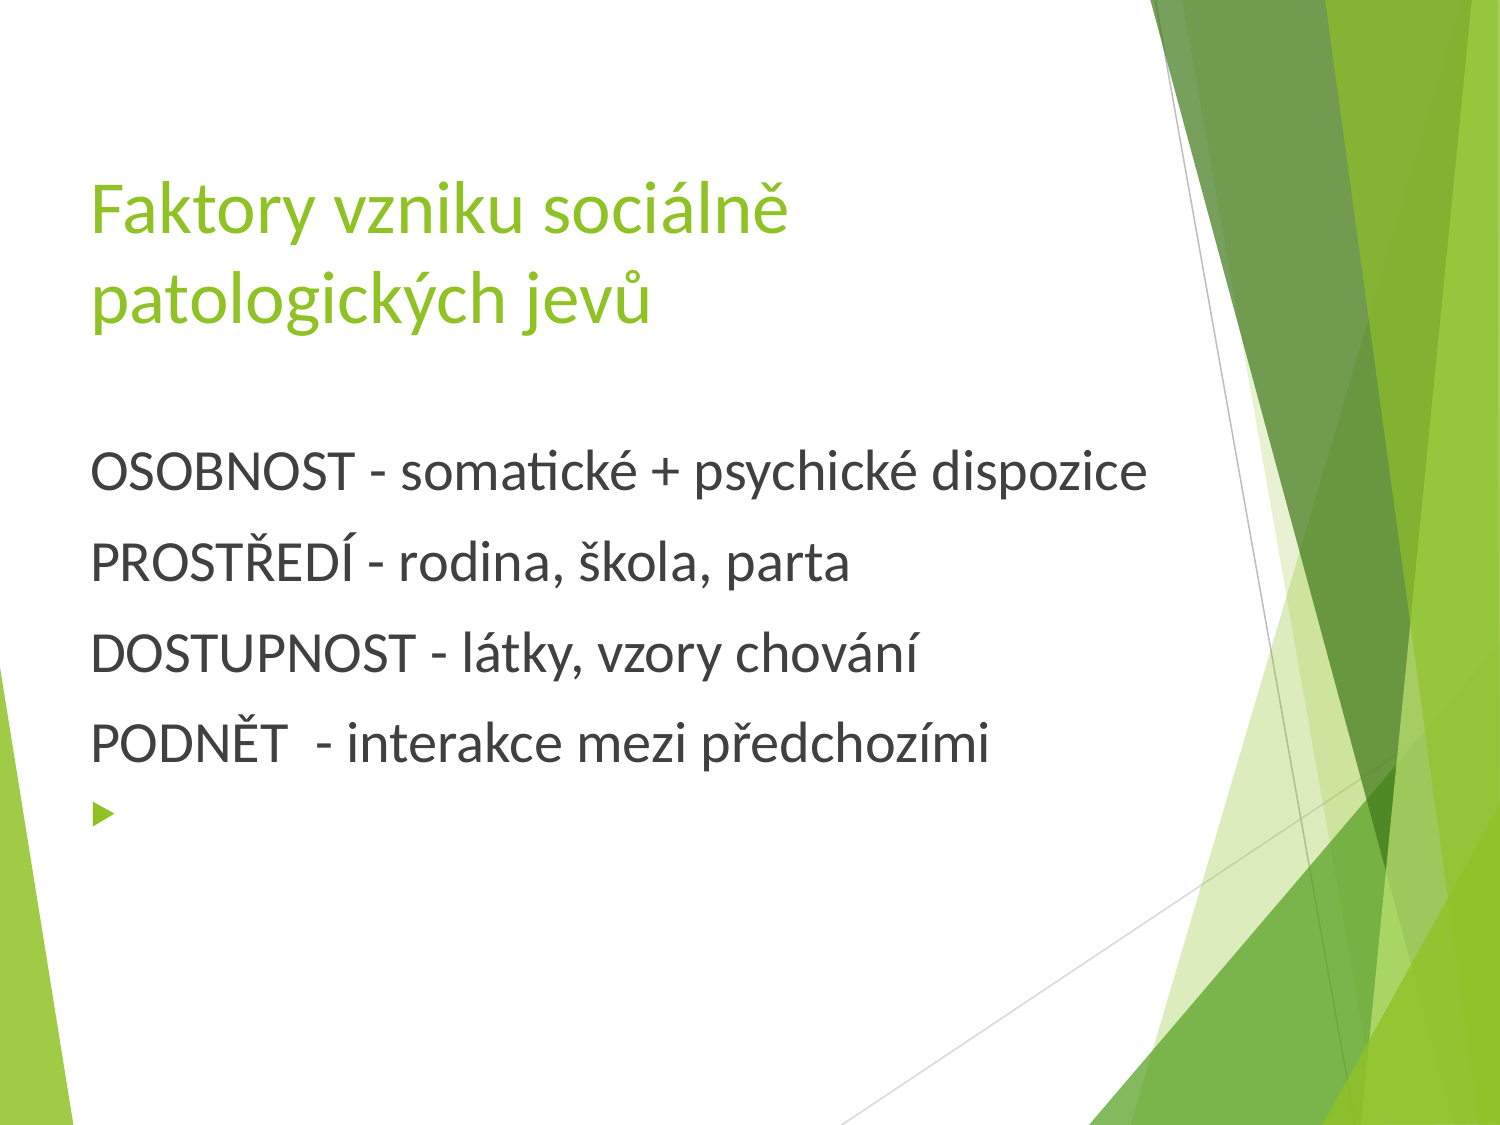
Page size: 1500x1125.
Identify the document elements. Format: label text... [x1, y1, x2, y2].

list OSOBNOST - somatické + psychické dispozice PROSTŘEDÍ - rodina, škola, parta DOSTUPNOST - látky, vzory chování PODNĚT - interakce mezi předchozími [75, 425, 1425, 909]
title Faktory vzniku sociálně patologických jevů [75, 150, 1183, 409]
